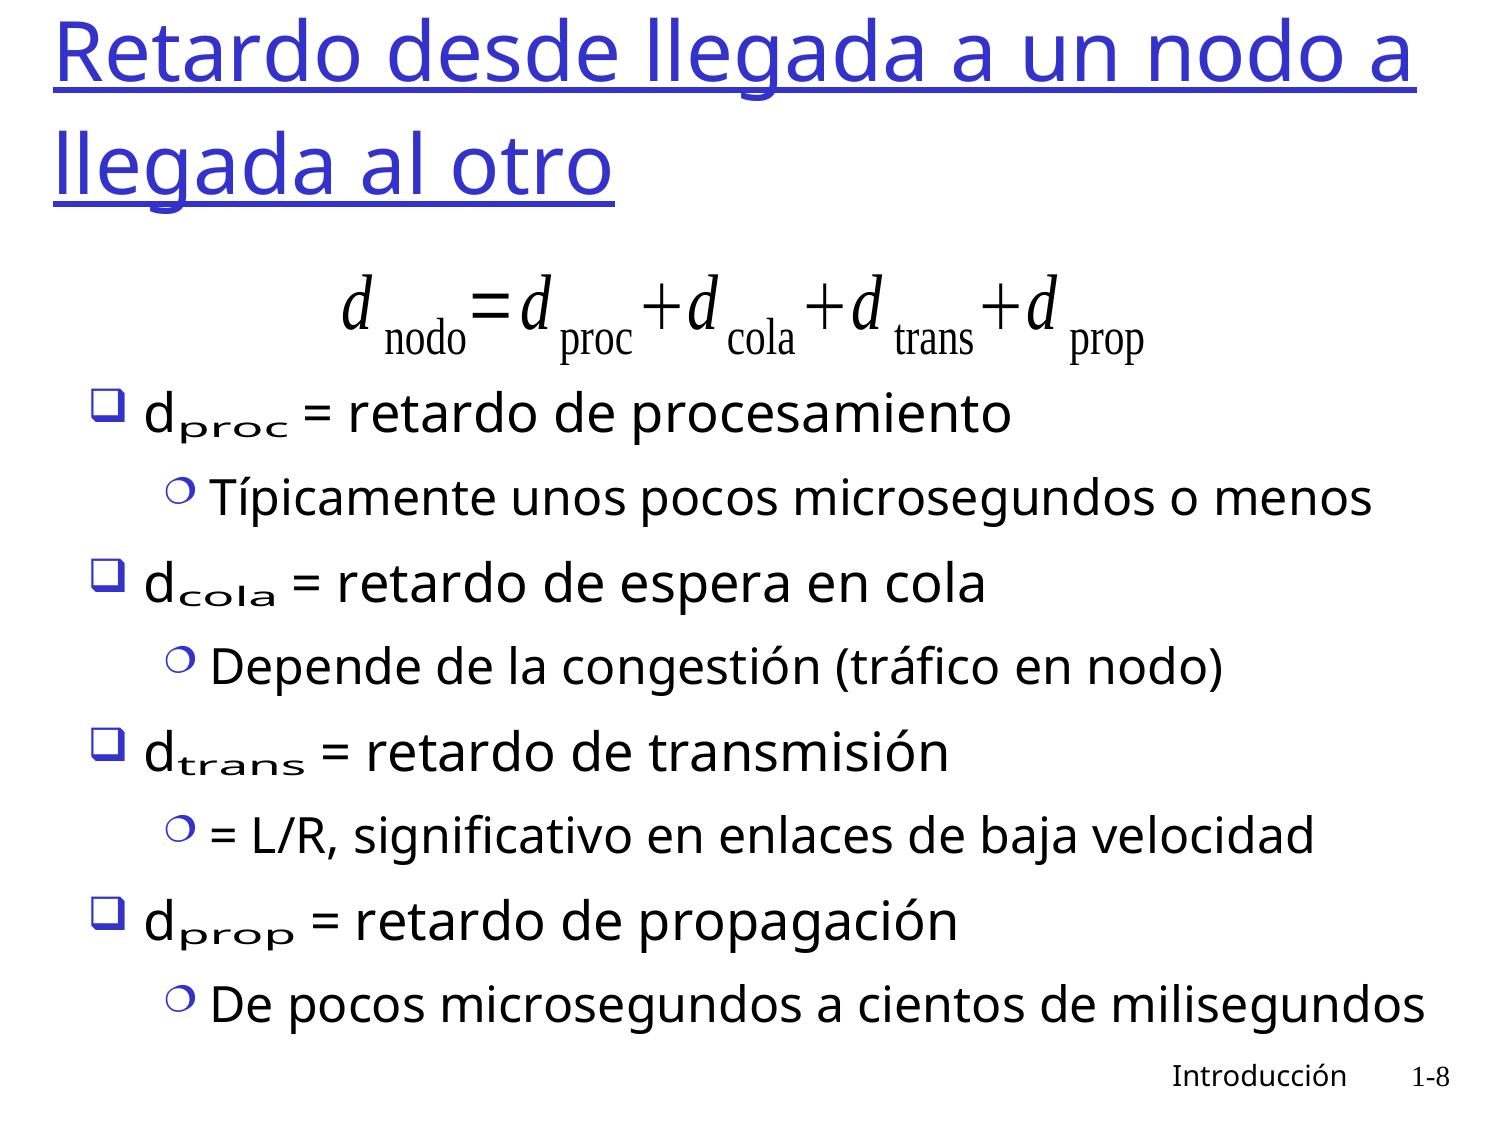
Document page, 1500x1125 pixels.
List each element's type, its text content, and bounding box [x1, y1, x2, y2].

title Retardo desde llegada a un nodo a llegada al otro [37, 1, 1463, 211]
text_box 1-19 [1362, 1050, 1466, 1125]
text_box Introducción [887, 1063, 1362, 1125]
chart [326, 260, 1165, 365]
list dproc = retardo de procesamiento Típicamente unos pocos microsegundos o menos dcola = retardo de espera en cola Depende de la congestión (tráfico en nodo) dtrans = retardo de transmisión = L/R, significativo en enlaces de baja velocidad dprop = retardo de propagación De pocos microsegundos a cientos de milisegundos [87, 375, 1463, 1063]
